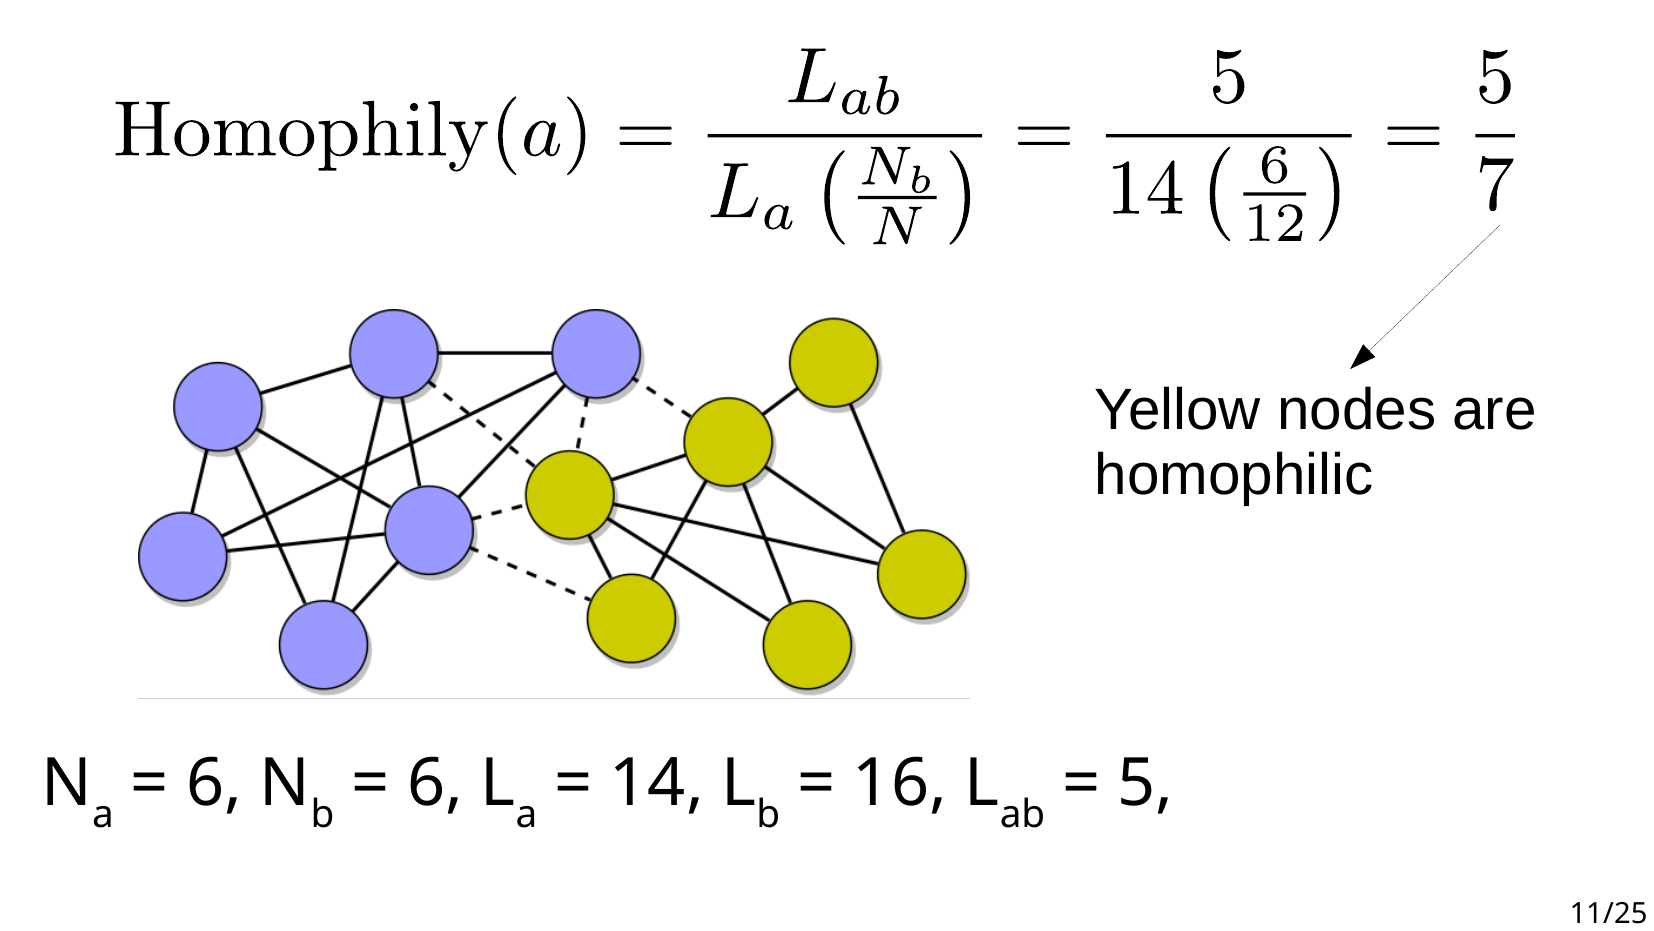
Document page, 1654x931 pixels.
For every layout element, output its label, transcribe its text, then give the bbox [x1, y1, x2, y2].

title Na = 6, Nb = 6, La = 14, Lb = 16, Lab = 5, [41, 705, 1332, 869]
text_box Yellow nodes are homophilic [1080, 369, 1591, 531]
picture [110, 45, 1518, 248]
picture [138, 309, 971, 700]
